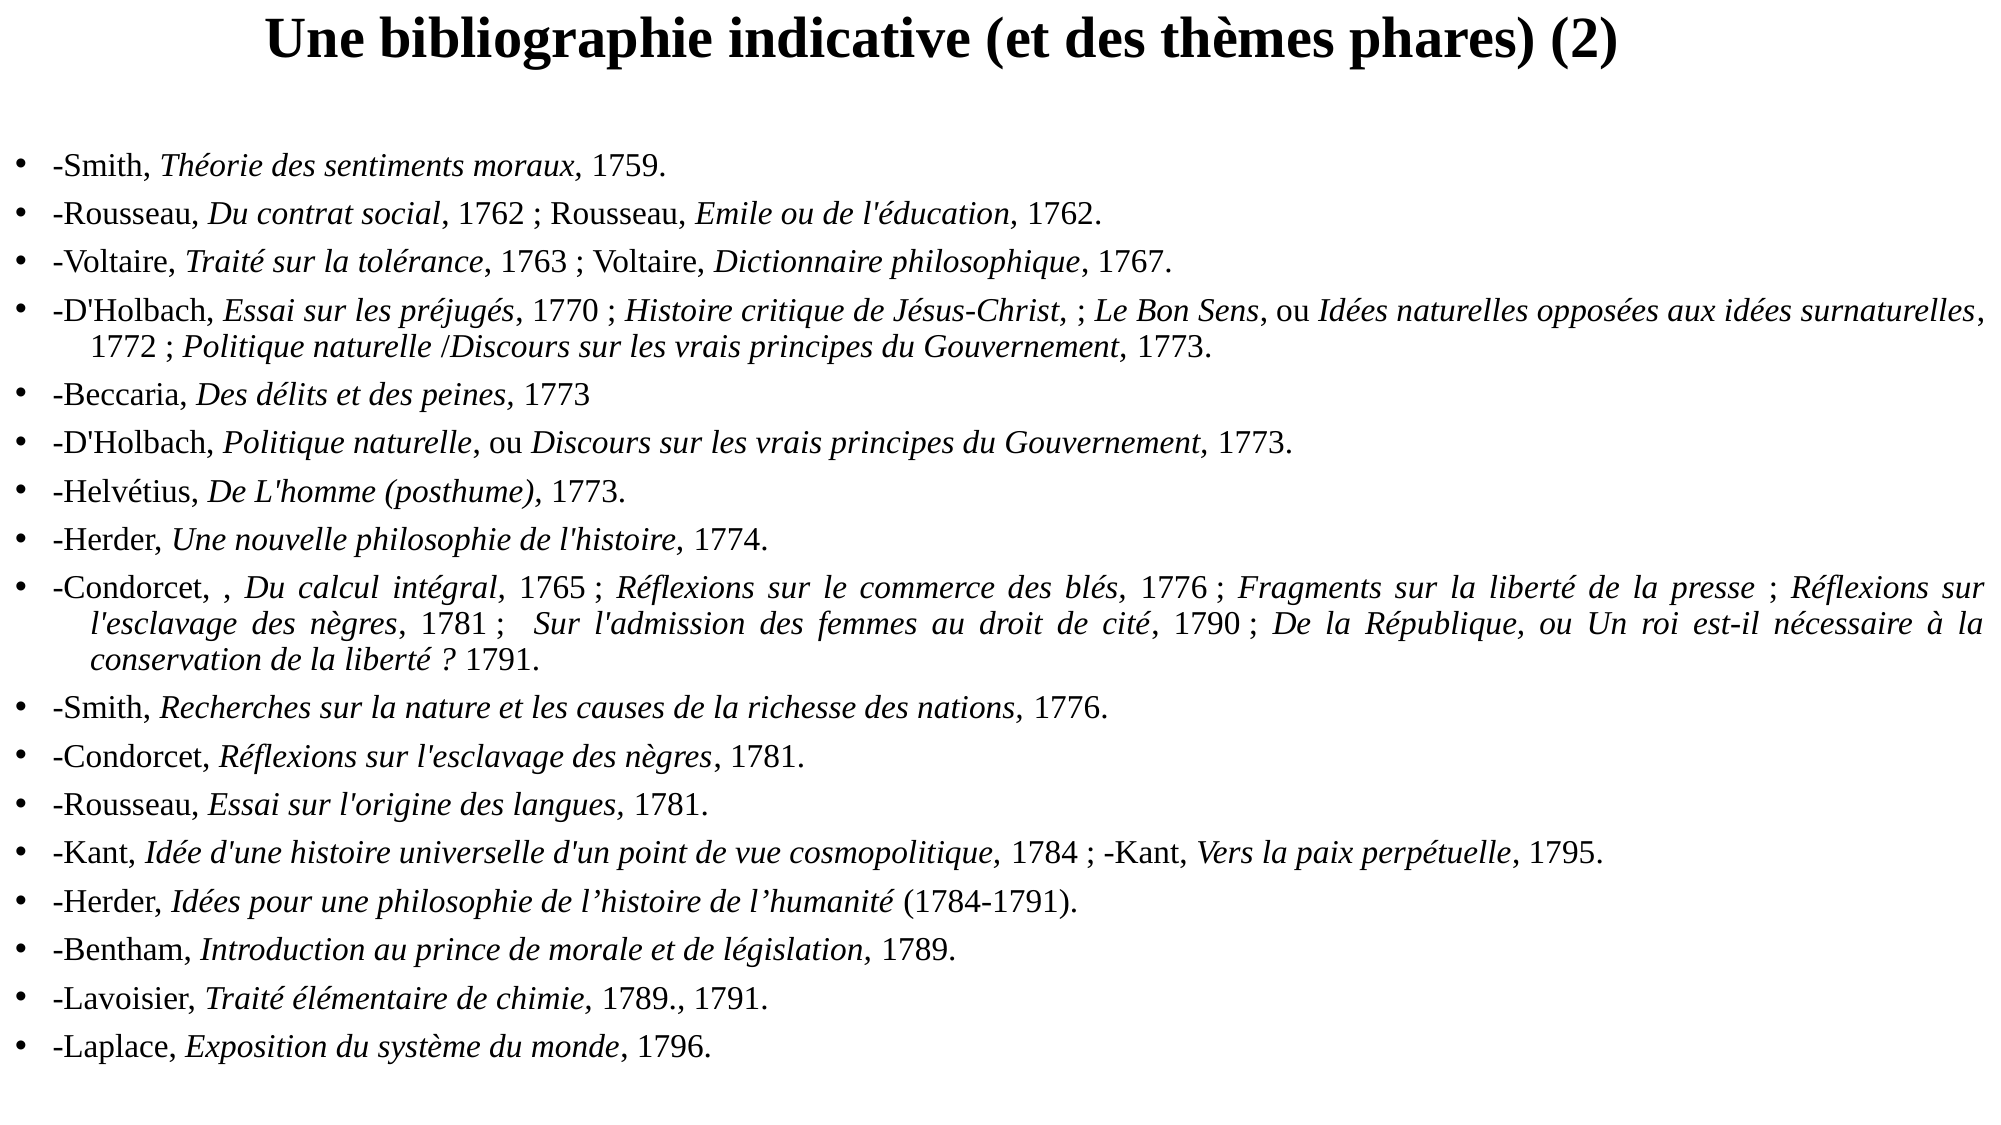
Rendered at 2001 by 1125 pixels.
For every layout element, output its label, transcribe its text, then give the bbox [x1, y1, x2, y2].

list -Smith, Théorie des sentiments moraux, 1759. -Rousseau, Du contrat social, 1762 ; Rousseau, Emile ou de l'éducation, 1762. -Voltaire, Traité sur la tolérance, 1763 ; Voltaire, Dictionnaire philosophique, 1767. -D'Holbach, Essai sur les préjugés, 1770 ; Histoire critique de Jésus-Christ, ; Le Bon Sens, ou Idées naturelles opposées aux idées surnaturelles, 1772 ; Politique naturelle /Discours sur les vrais principes du Gouvernement, 1773. -Beccaria, Des délits et des peines, 1773 -D'Holbach, Politique naturelle, ou Discours sur les vrais principes du Gouvernement, 1773. -Helvétius, De L'homme (posthume), 1773. -Herder, Une nouvelle philosophie de l'histoire, 1774. -Condorcet, , Du calcul intégral, 1765 ; Réflexions sur le commerce des blés, 1776 ; Fragments sur la liberté de la presse ; Réflexions sur l'esclavage des nègres, 1781 ; Sur l'admission des femmes au droit de cité, 1790 ; De la République, ou Un roi est-il nécessaire à la conservation de la liberté ? 1791. -Smith, Recherches sur la nature et les causes de la richesse des nations, 1776. -Condorcet, Réflexions sur l'esclavage des nègres, 1781. -Rousseau, Essai sur l'origine des langues, 1781. -Kant, Idée d'une histoire universelle d'un point de vue cosmopolitique, 1784 ; -Kant, Vers la paix perpétuelle, 1795. -Herder, Idées pour une philosophie de l’histoire de l’humanité (1784-1791). -Bentham, Introduction au prince de morale et de législation, 1789. -Lavoisier, Traité élémentaire de chimie, 1789., 1791. -Laplace, Exposition du système du monde, 1796. [0, 139, 2000, 1125]
title Une bibliographie indicative (et des thèmes phares) (2) [249, 0, 1750, 67]
